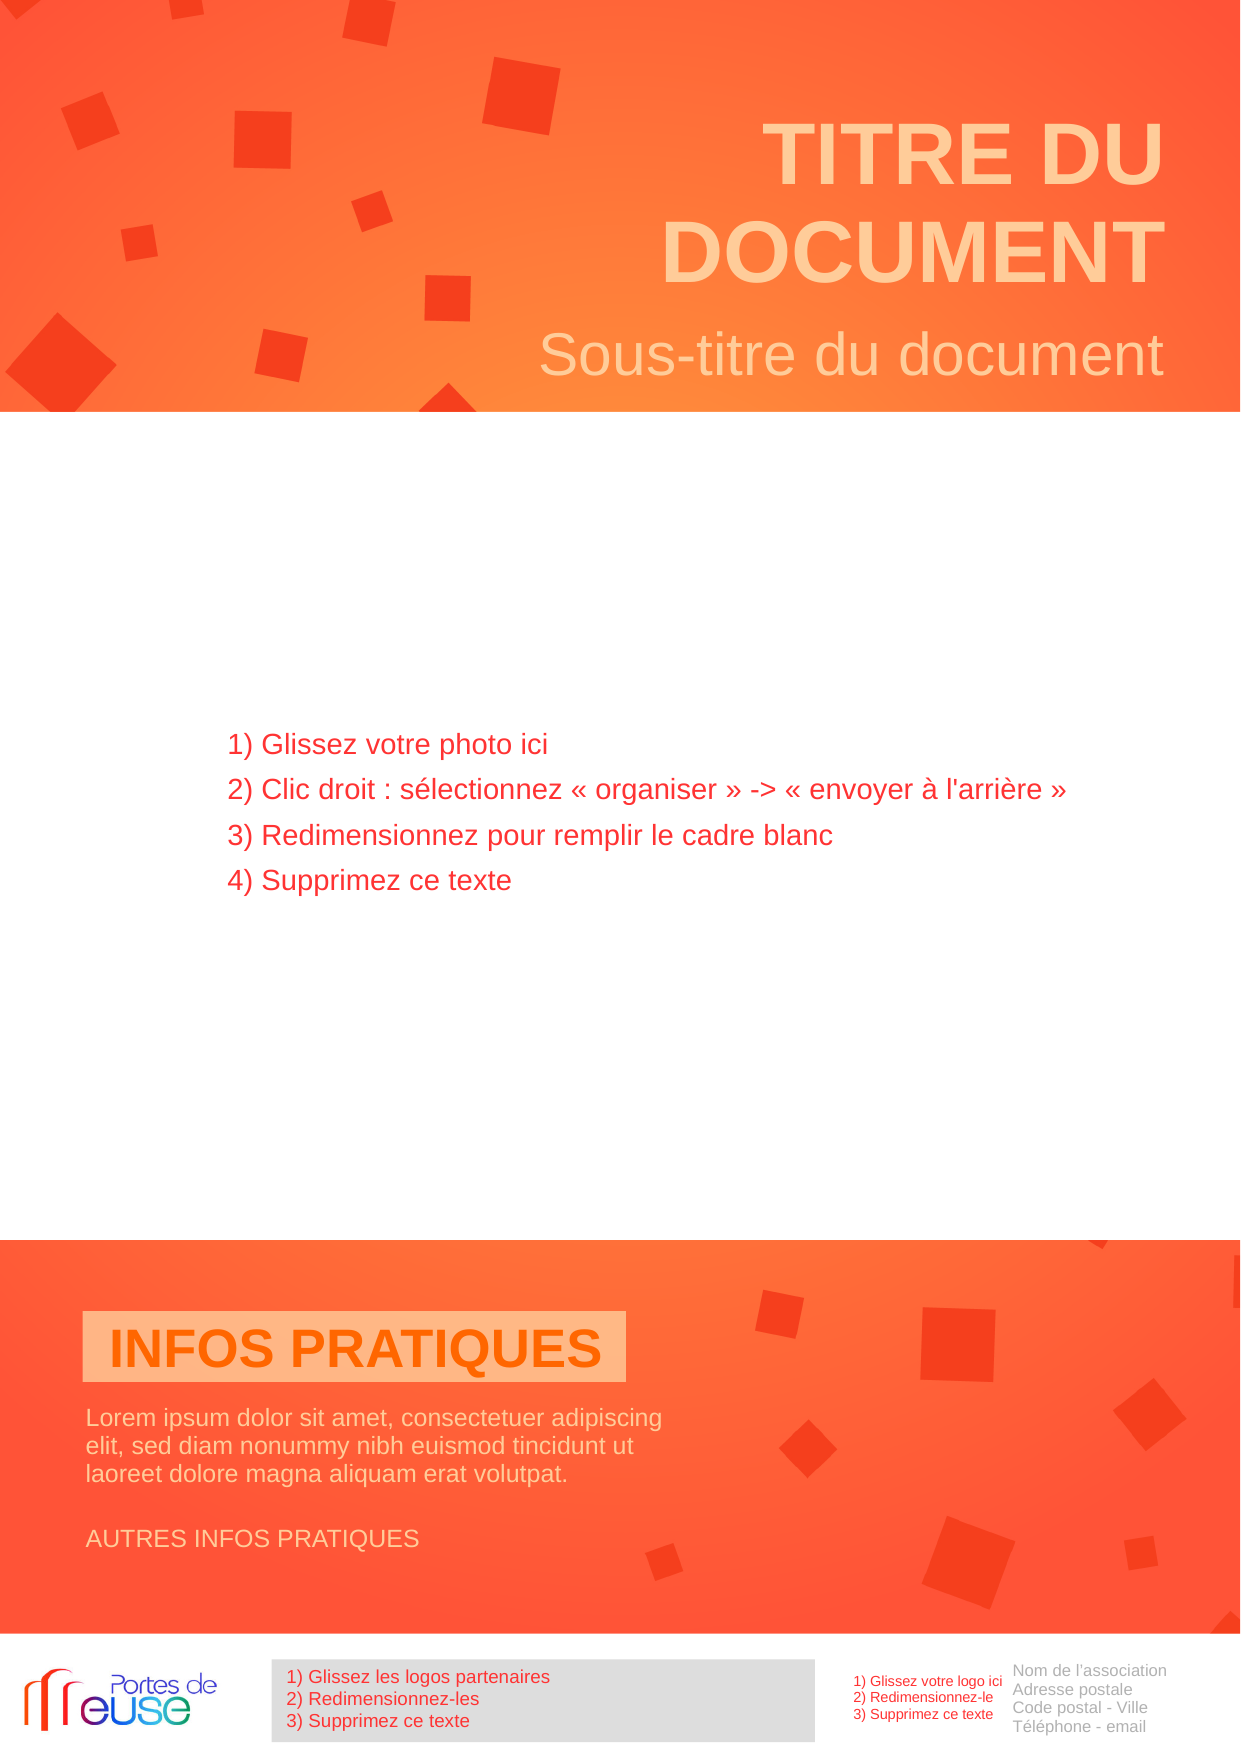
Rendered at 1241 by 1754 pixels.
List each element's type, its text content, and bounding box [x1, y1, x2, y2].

text_box AUTRES INFOS PRATIQUES [70, 1517, 437, 1564]
text_box Sous-titre du document [348, 312, 1180, 407]
text_box Lorem ipsum dolor sit amet, consectetuer adipiscing elit, sed diam nonummy nibh euismod tincidunt ut laoreet dolore magna aliquam erat volutpat. [70, 1396, 686, 1495]
picture [0, 0, 1241, 413]
text_box 1) Glissez votre logo ici 2) Redimensionnez-le 3) Supprimez ce texte [838, 1665, 1019, 1748]
text_box 1) Glissez les logos partenaires 2) Redimensionnez-les 3) Supprimez ce texte [271, 1659, 564, 1739]
text_box Nom de l’association Adresse postale Code postal - Ville Téléphone - email [998, 1653, 1199, 1743]
picture [0, 1240, 1241, 1754]
text_box [82, 1311, 94, 1382]
text_box [271, 1659, 815, 1743]
text_box INFOS PRATIQUES [94, 1311, 631, 1396]
text_box 1) Glissez votre photo ici 2) Clic droit : sélectionnez « organiser » -> « envoyer à l'arrière » 3) Redimensionnez pour remplir le cadre blanc 4) Supprimez ce texte [212, 720, 1079, 999]
text_box TITRE DU DOCUMENT [484, 44, 1181, 309]
